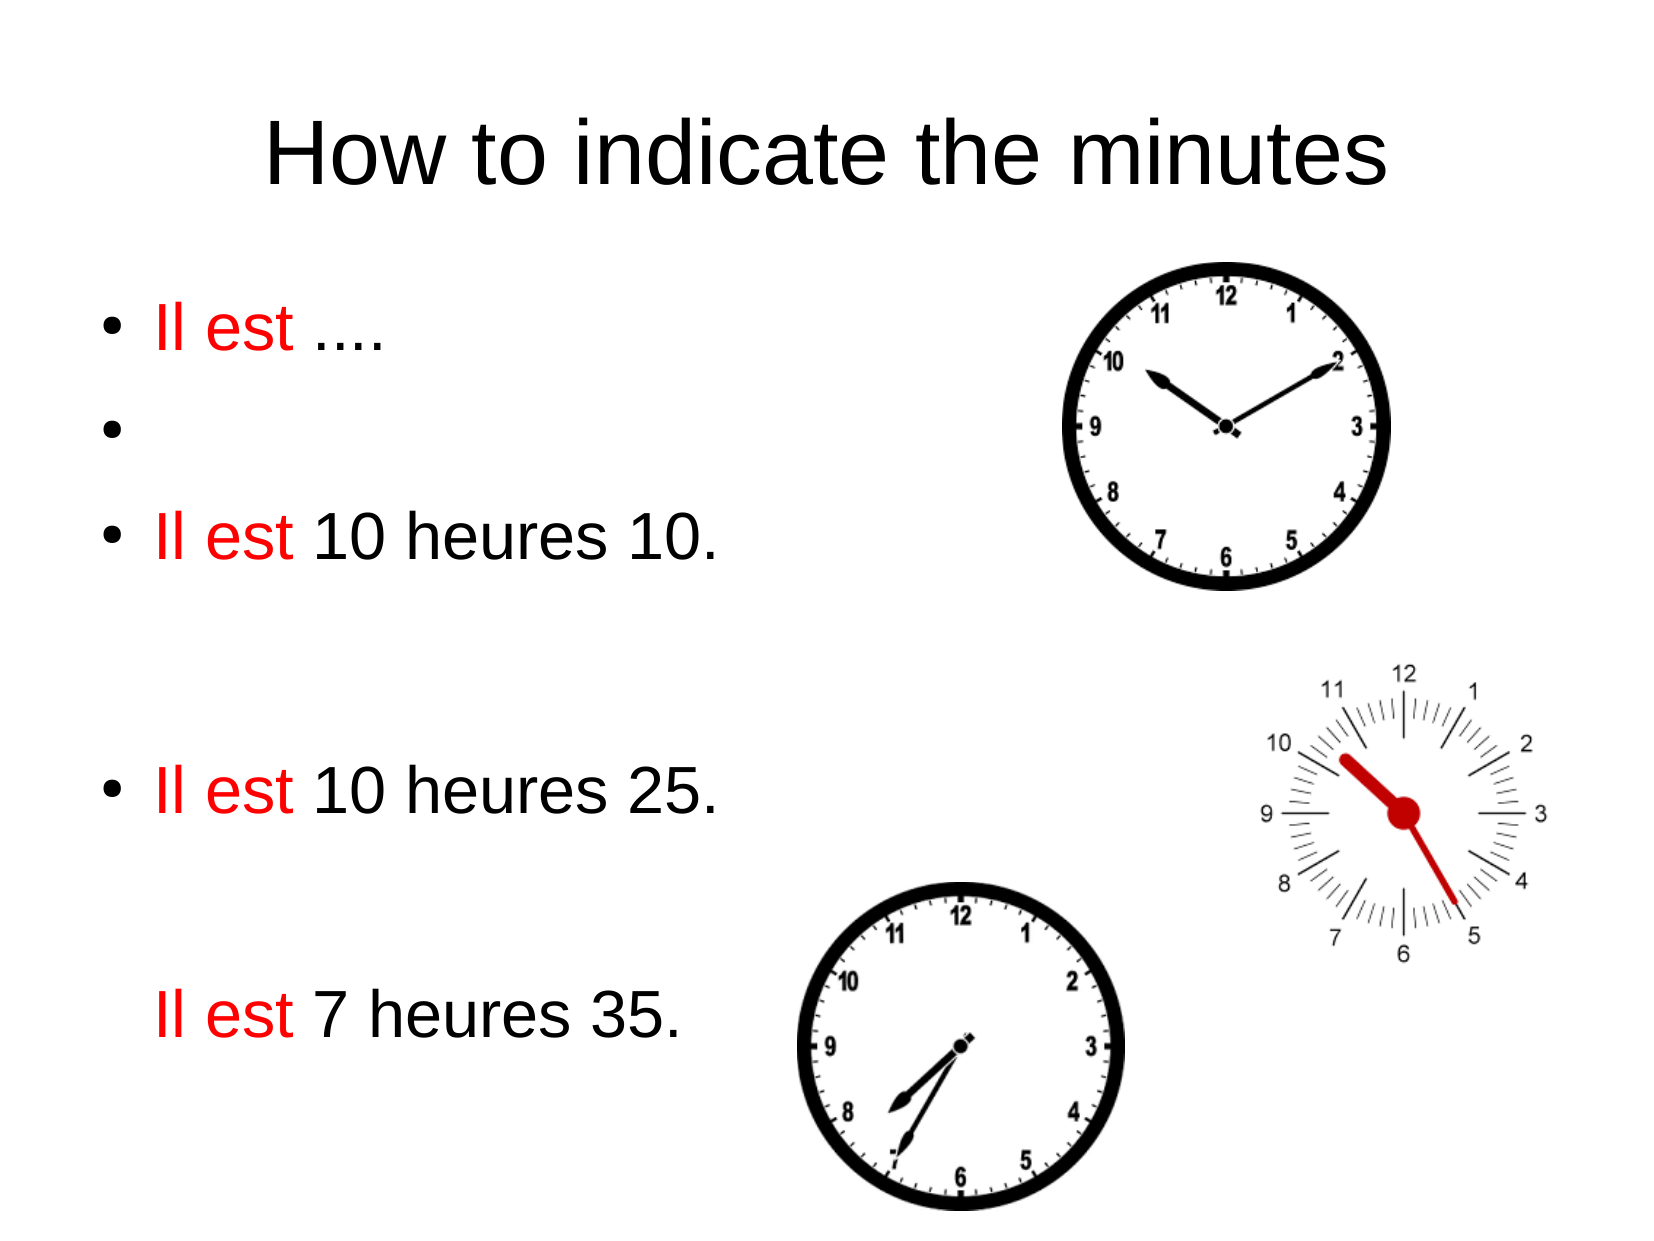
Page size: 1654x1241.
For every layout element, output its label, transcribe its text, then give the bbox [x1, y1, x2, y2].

picture [797, 882, 1125, 1211]
list Il est .... Il est 10 heures 10. Il est 10 heures 25. Il est 7 heures 35. [82, 290, 1571, 1202]
picture [1062, 262, 1391, 591]
title How to indicate the minutes [82, 49, 1571, 257]
picture [1240, 649, 1568, 978]
